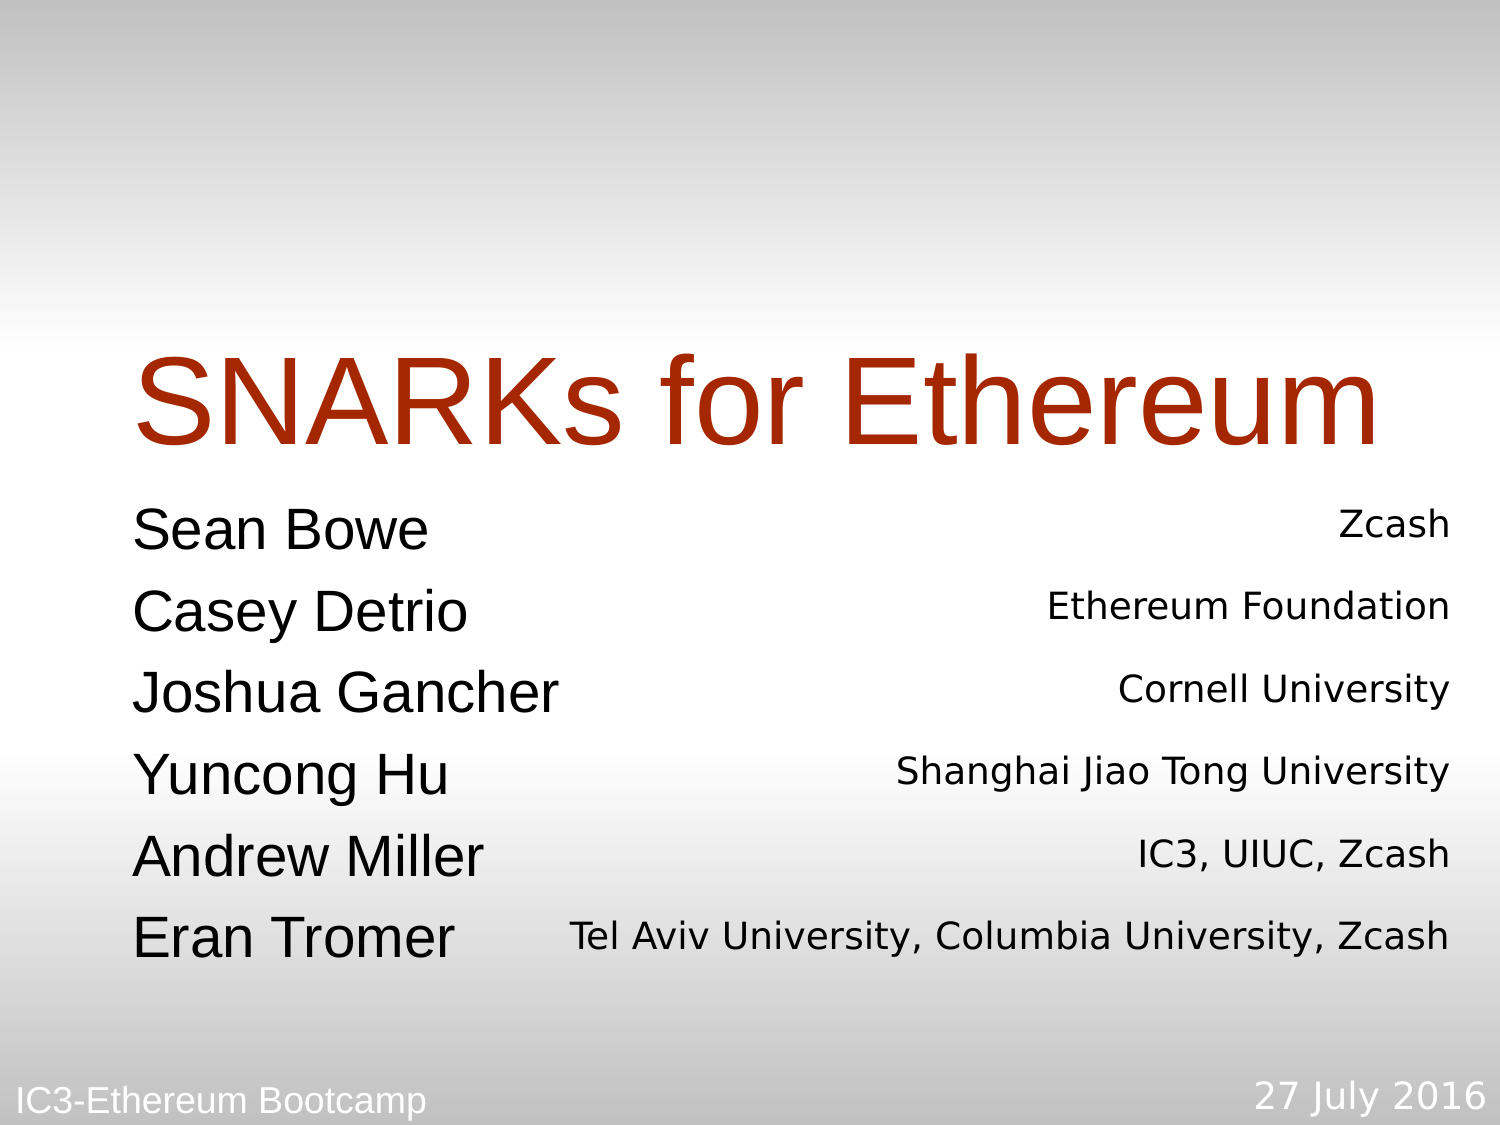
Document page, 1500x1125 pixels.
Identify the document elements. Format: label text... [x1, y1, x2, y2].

subtitle Sean Bowe Casey Detrio Joshua Gancher Yuncong Hu Andrew Miller Eran Tromer [117, 483, 1398, 1007]
list IC3-Ethereum Bootcamp [0, 1068, 1238, 1125]
title SNARKs for Ethereum [35, 273, 1479, 515]
text_box Zcash Ethereum Foundation Cornell University Shanghai Jiao Tong University IC3, UIUC, Zcash Tel Aviv University, Columbia University, Zcash [555, 495, 1476, 1052]
text_box 27 July 2016 [1238, 1067, 1500, 1125]
